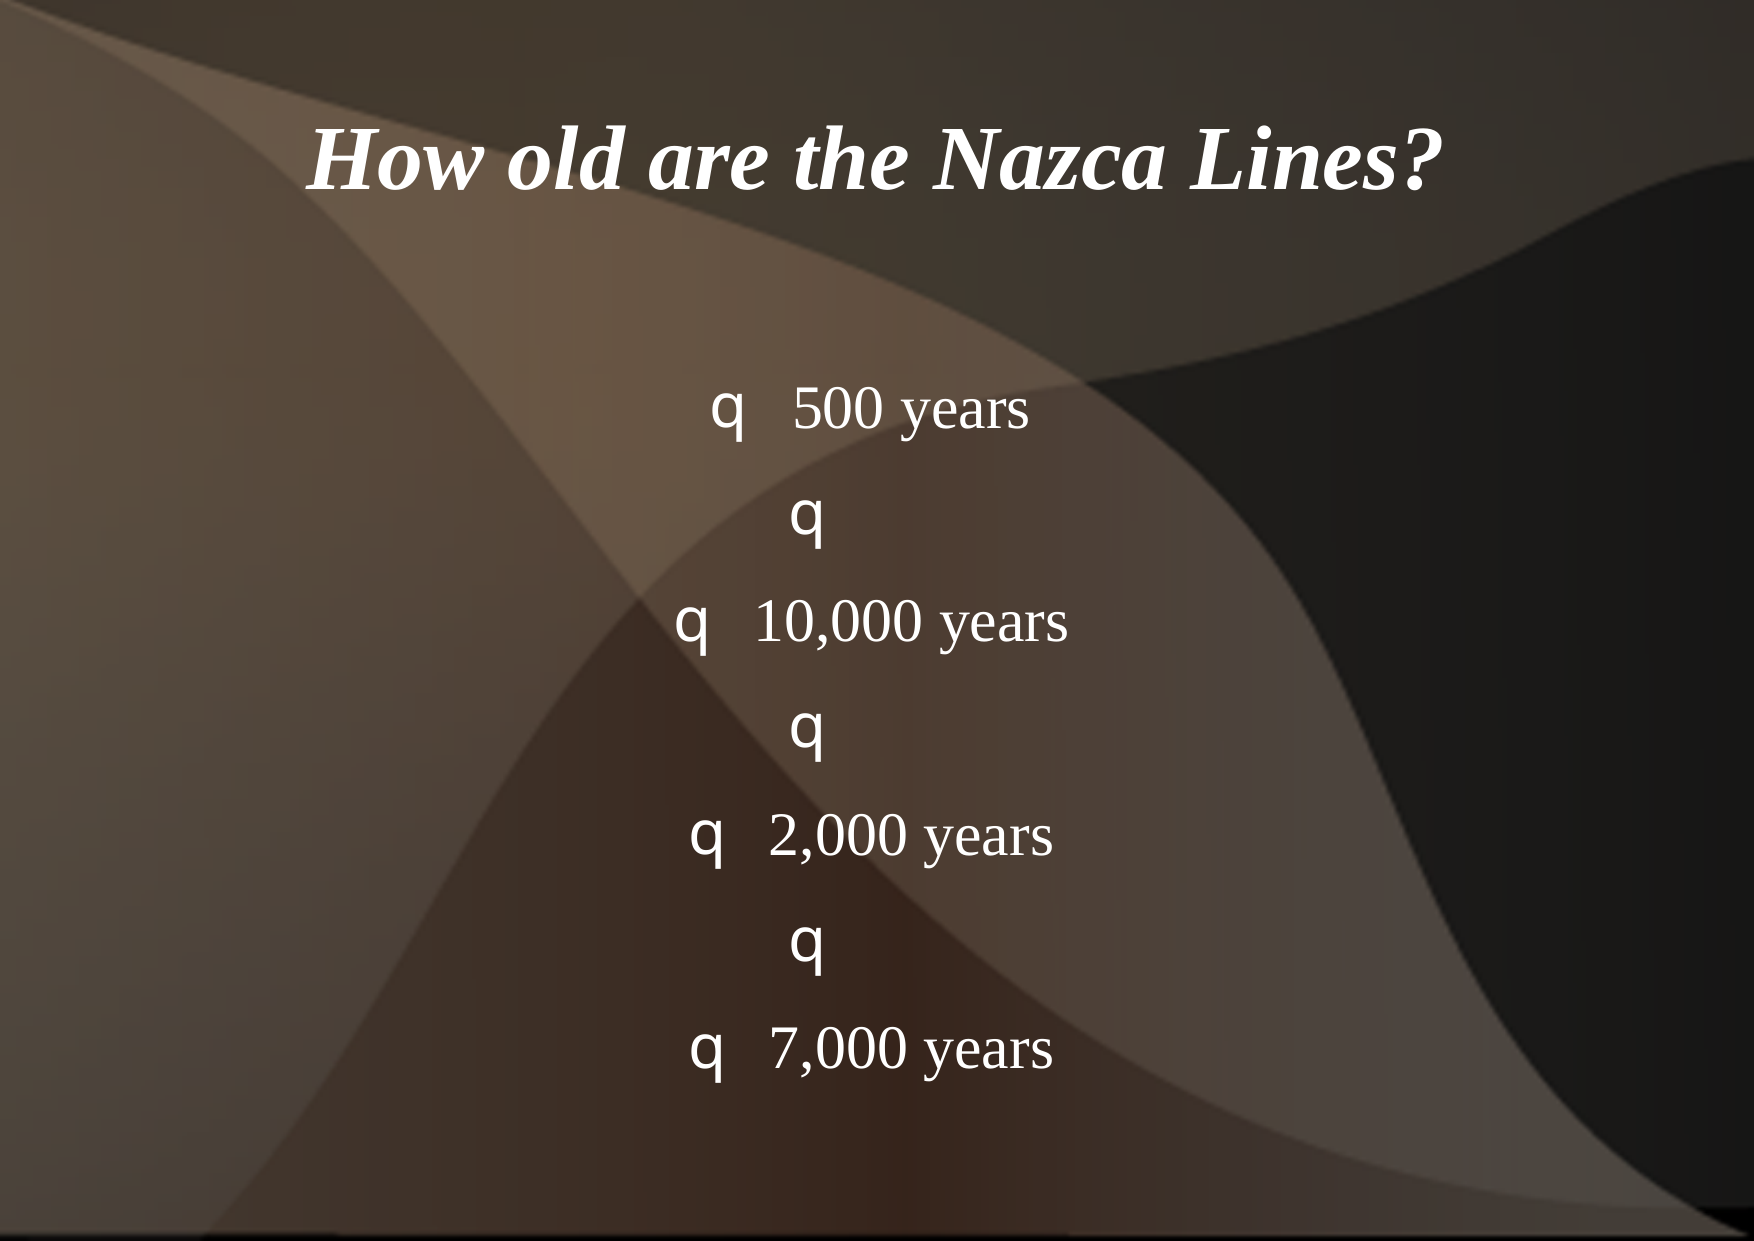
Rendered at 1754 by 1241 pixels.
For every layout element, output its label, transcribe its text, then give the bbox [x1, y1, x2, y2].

list 500 years 10,000 years 2,000 years 7,000 years [87, 366, 1667, 1086]
title How old are the Nazca Lines? [87, 49, 1667, 257]
